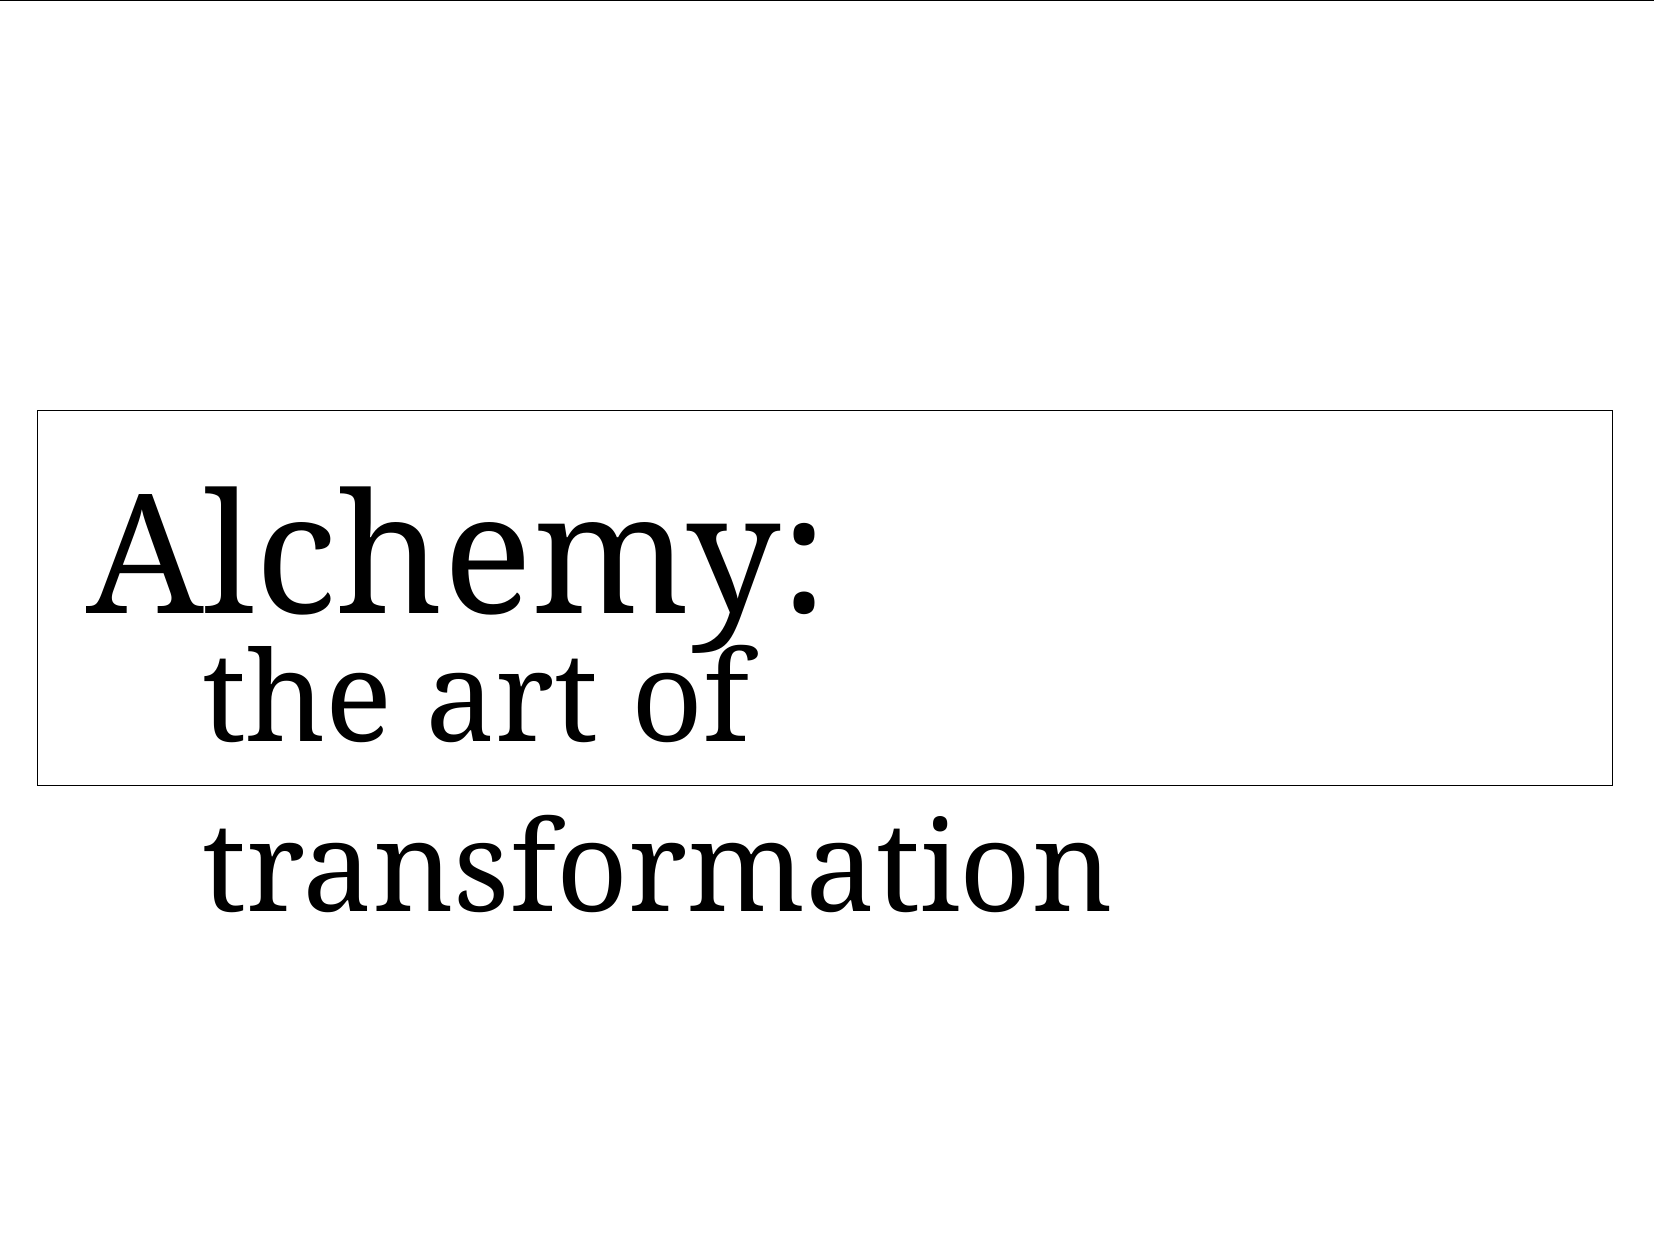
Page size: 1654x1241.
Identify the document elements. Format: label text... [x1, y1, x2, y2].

text_box [0, 0, 1654, 1241]
text_box Alchemy: [71, 428, 706, 631]
text_box the art of transformation [187, 599, 1501, 766]
